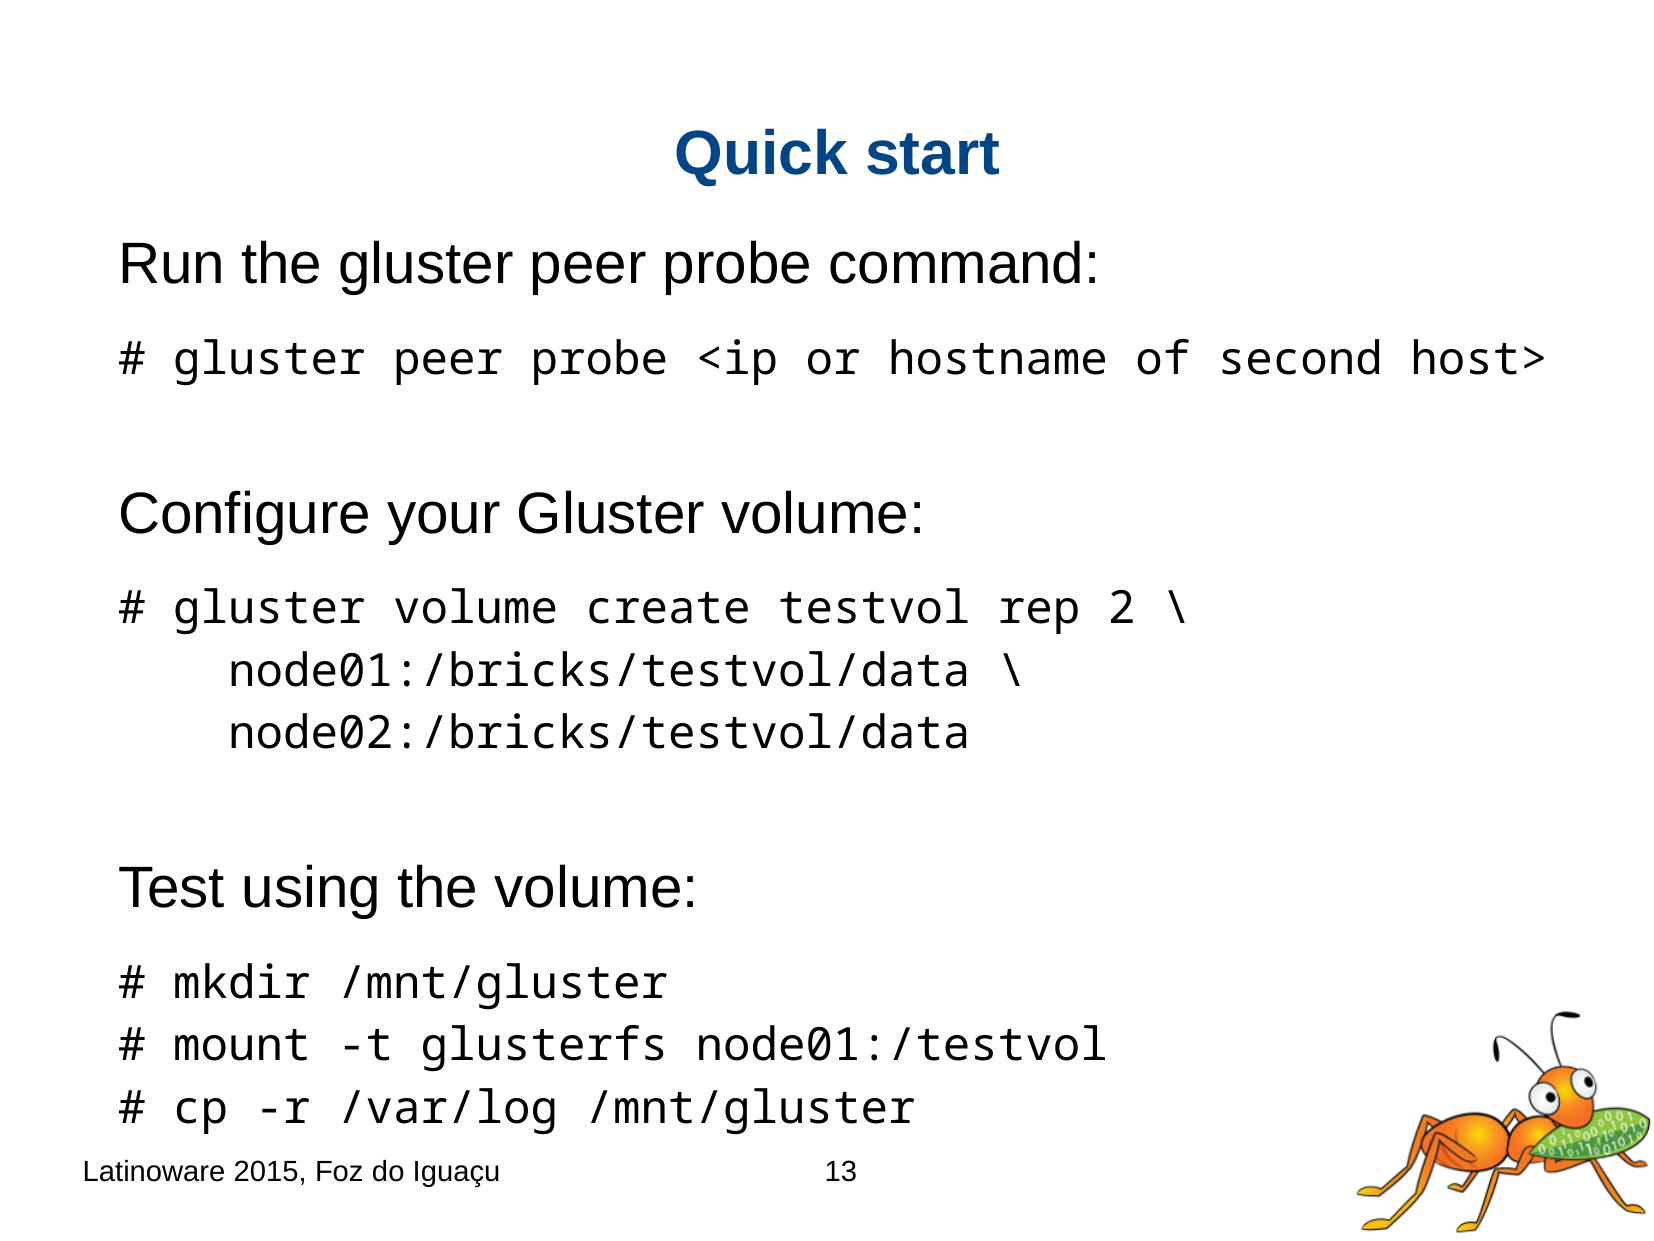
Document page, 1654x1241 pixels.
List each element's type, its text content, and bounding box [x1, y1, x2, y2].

list Run the gluster peer probe command: # gluster peer probe <ip or hostname of second host> Configure your Gluster volume: # gluster volume create testvol rep 2 \ node01:/bricks/testvol/data \ node02:/bricks/testvol/data Test using the volume: # mkdir /mnt/gluster # mount -t glusterfs node01:/testvol # cp -r /var/log /mnt/gluster [82, 231, 1571, 951]
picture [1353, 1009, 1654, 1235]
title Quick start [82, 49, 1571, 231]
